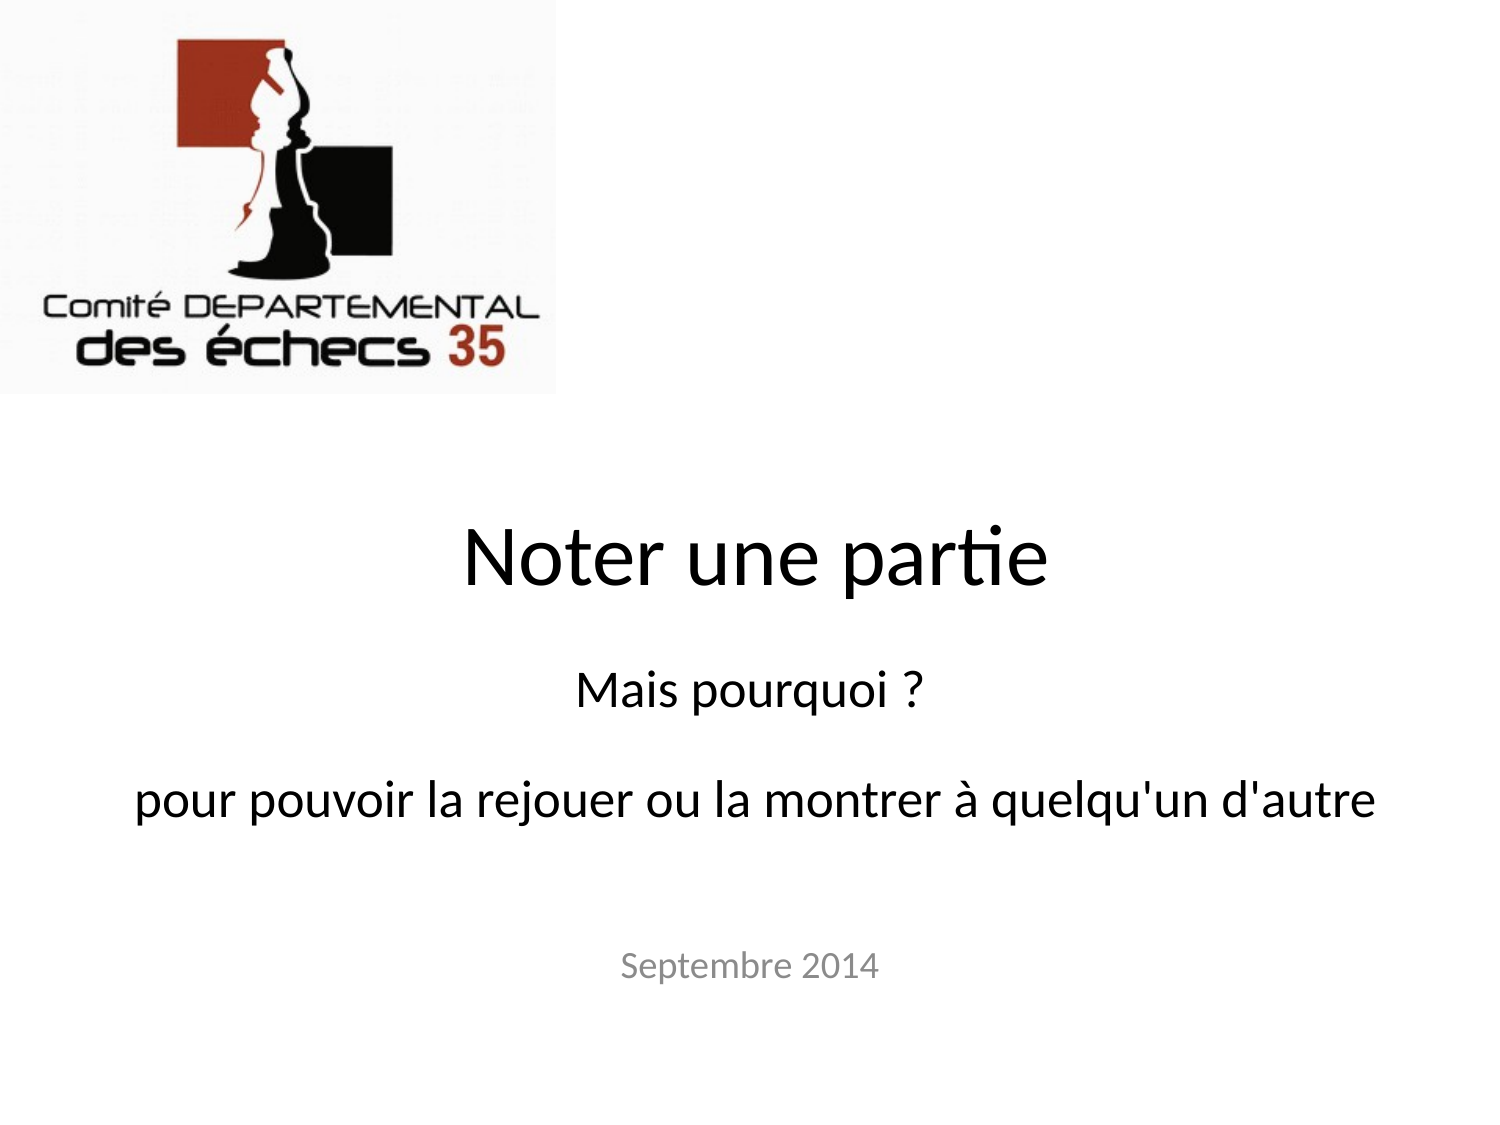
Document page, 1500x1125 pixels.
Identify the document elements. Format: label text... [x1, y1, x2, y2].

picture [0, 0, 556, 394]
title Noter une partie Mais pourquoi ? pour pouvoir la rejouer ou la montrer à quelqu'un d'autre [118, 514, 1394, 756]
subtitle Septembre 2014 [225, 932, 1275, 1047]
